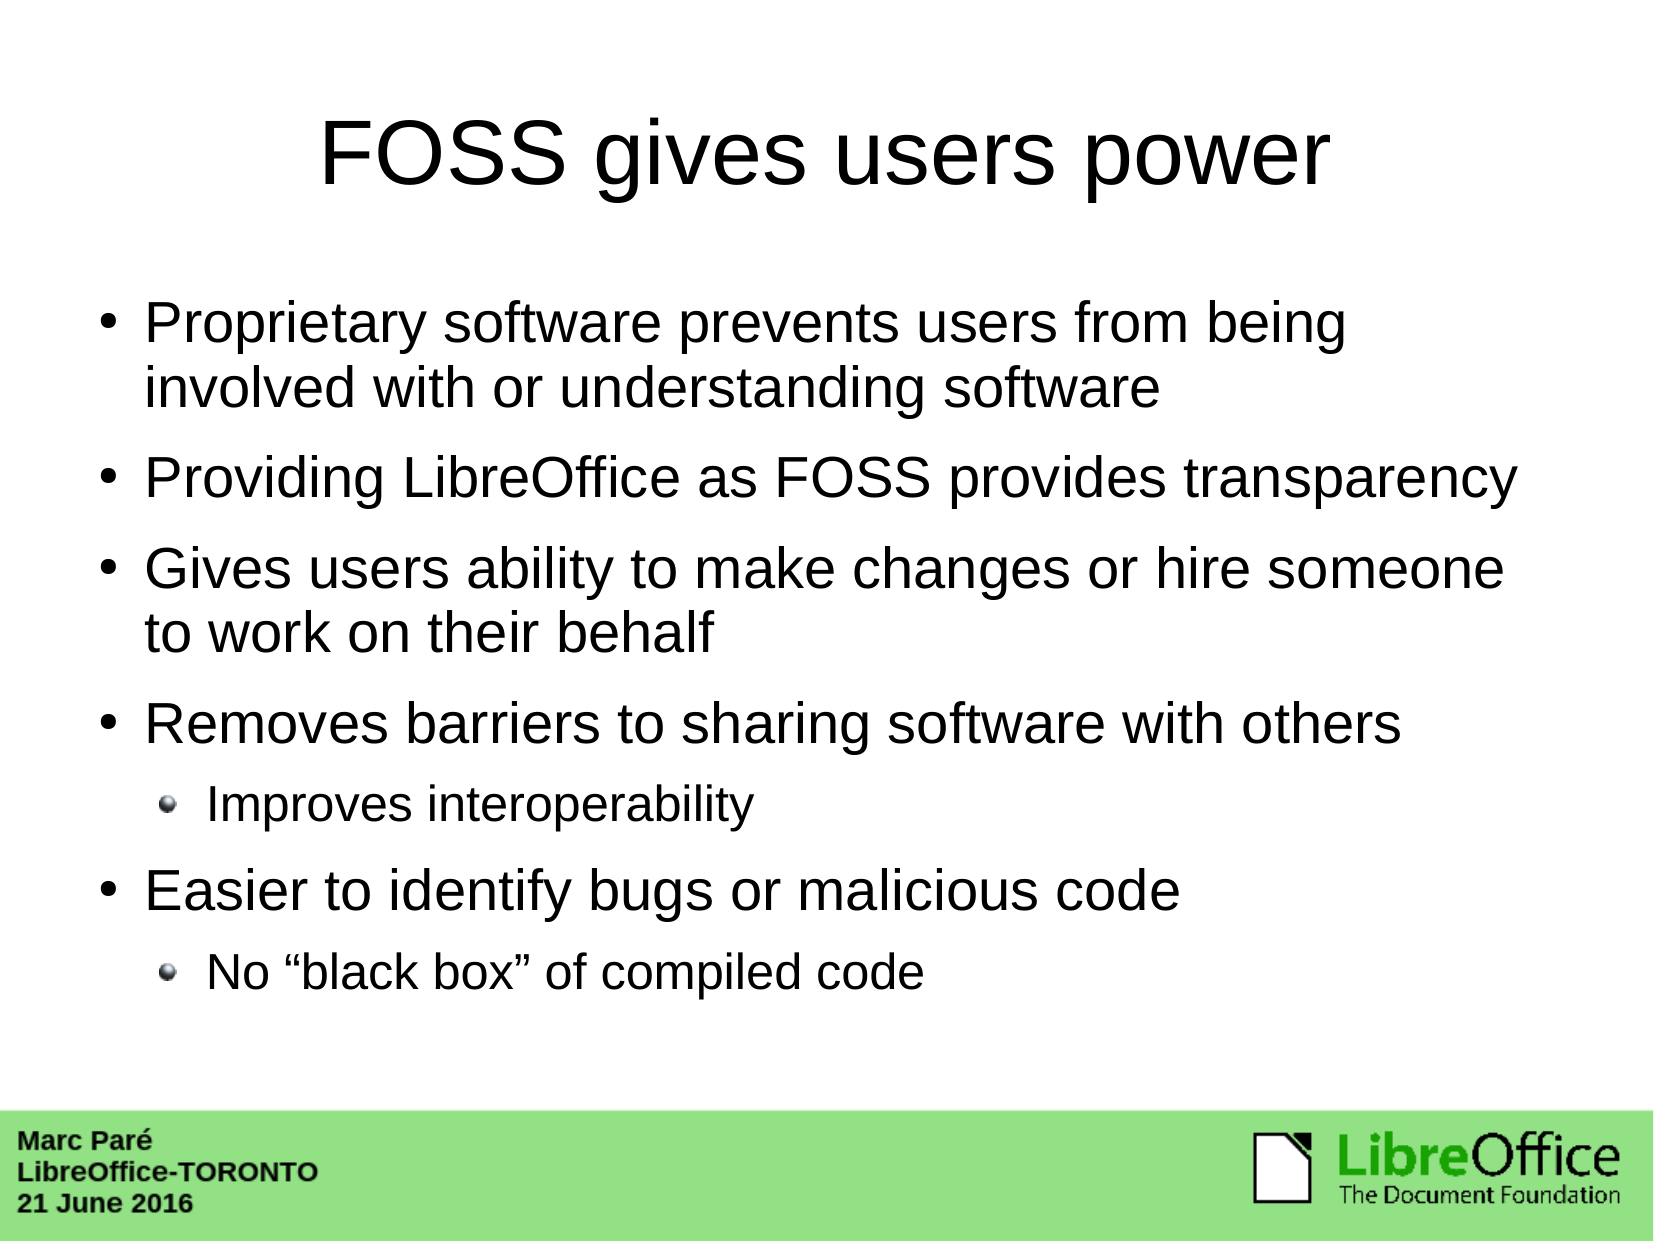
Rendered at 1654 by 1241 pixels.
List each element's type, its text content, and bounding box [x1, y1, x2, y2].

list Proprietary software prevents users from being involved with or understanding software Providing LibreOffice as FOSS provides transparency Gives users ability to make changes or hire someone to work on their behalf Removes barriers to sharing software with others Improves interoperability Easier to identify bugs or malicious code No “black box” of compiled code [82, 290, 1571, 1010]
picture [0, 0, 1654, 1241]
title FOSS gives users power [82, 49, 1571, 257]
